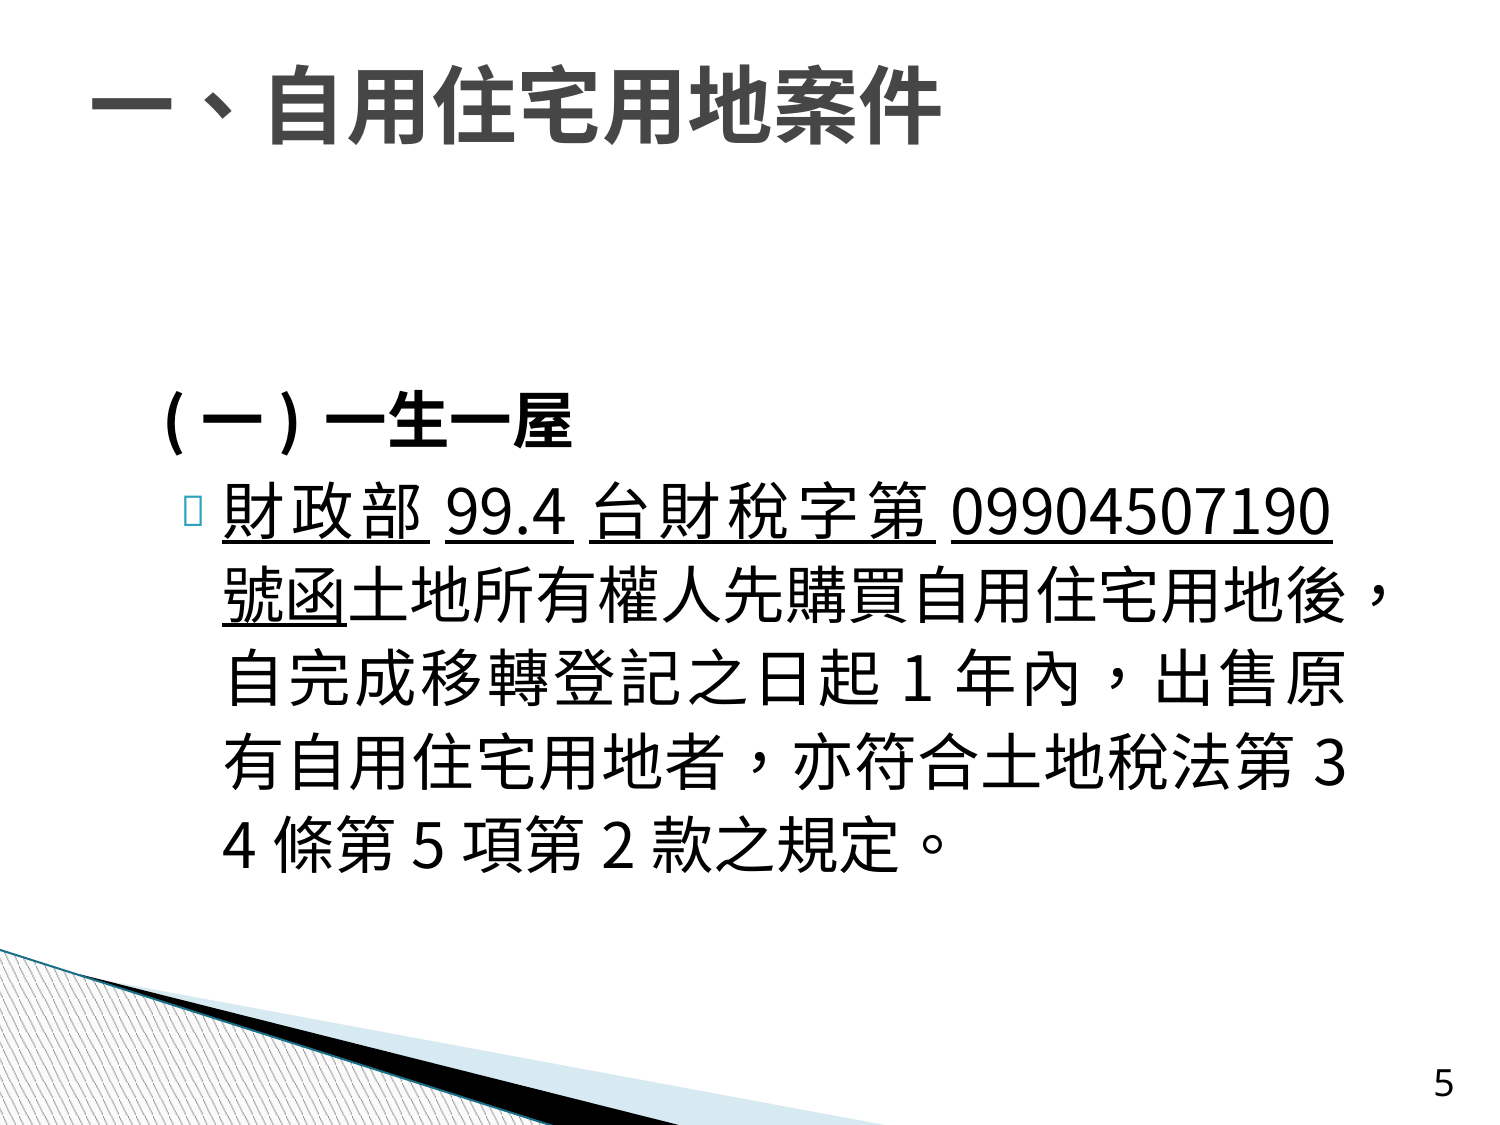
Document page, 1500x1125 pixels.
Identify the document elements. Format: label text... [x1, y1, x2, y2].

title 一、自用住宅用地案件 [75, 45, 1425, 233]
slide_number <編號> [1418, 1051, 1479, 1112]
picture [0, 952, 543, 1125]
list (一)一生一屋 財政部99.4台財稅字第09904507190號函土地所有權人先購買自用住宅用地後，自完成移轉登記之日起1年內，出售原有自用住宅用地者，亦符合土地稅法第34條第5項第2款之規定。 [147, 373, 1363, 882]
